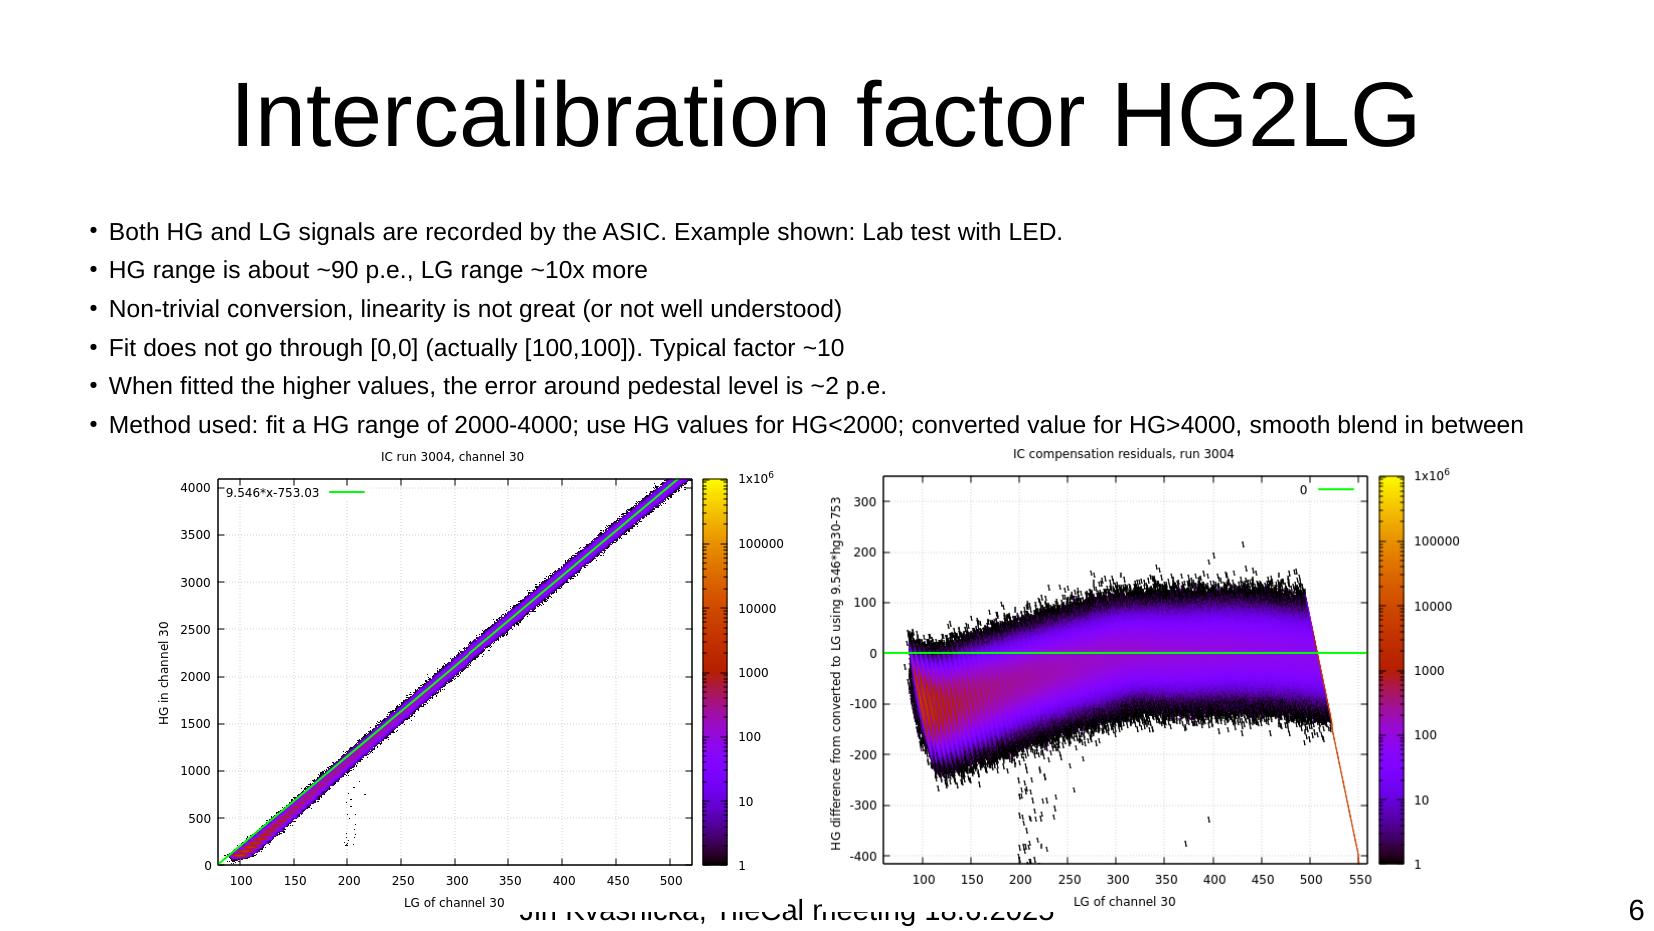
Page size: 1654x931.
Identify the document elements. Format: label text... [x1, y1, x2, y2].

picture [150, 451, 788, 912]
title Intercalibration factor HG2LG [82, 37, 1571, 193]
picture [822, 451, 1466, 912]
list Both HG and LG signals are recorded by the ASIC. Example shown: Lab test with LED. HG range is about ~90 p.e., LG range ~10x more Non-trivial conversion, linearity is not great (or not well understood) Fit does not go through [0,0] (actually [100,100]). Typical factor ~10 When fitted the higher values, the error around pedestal level is ~2 p.e. Method used: fit a HG range of 2000-4000; use HG values for HG<2000; converted value for HG>4000, smooth blend in between [82, 217, 1571, 451]
